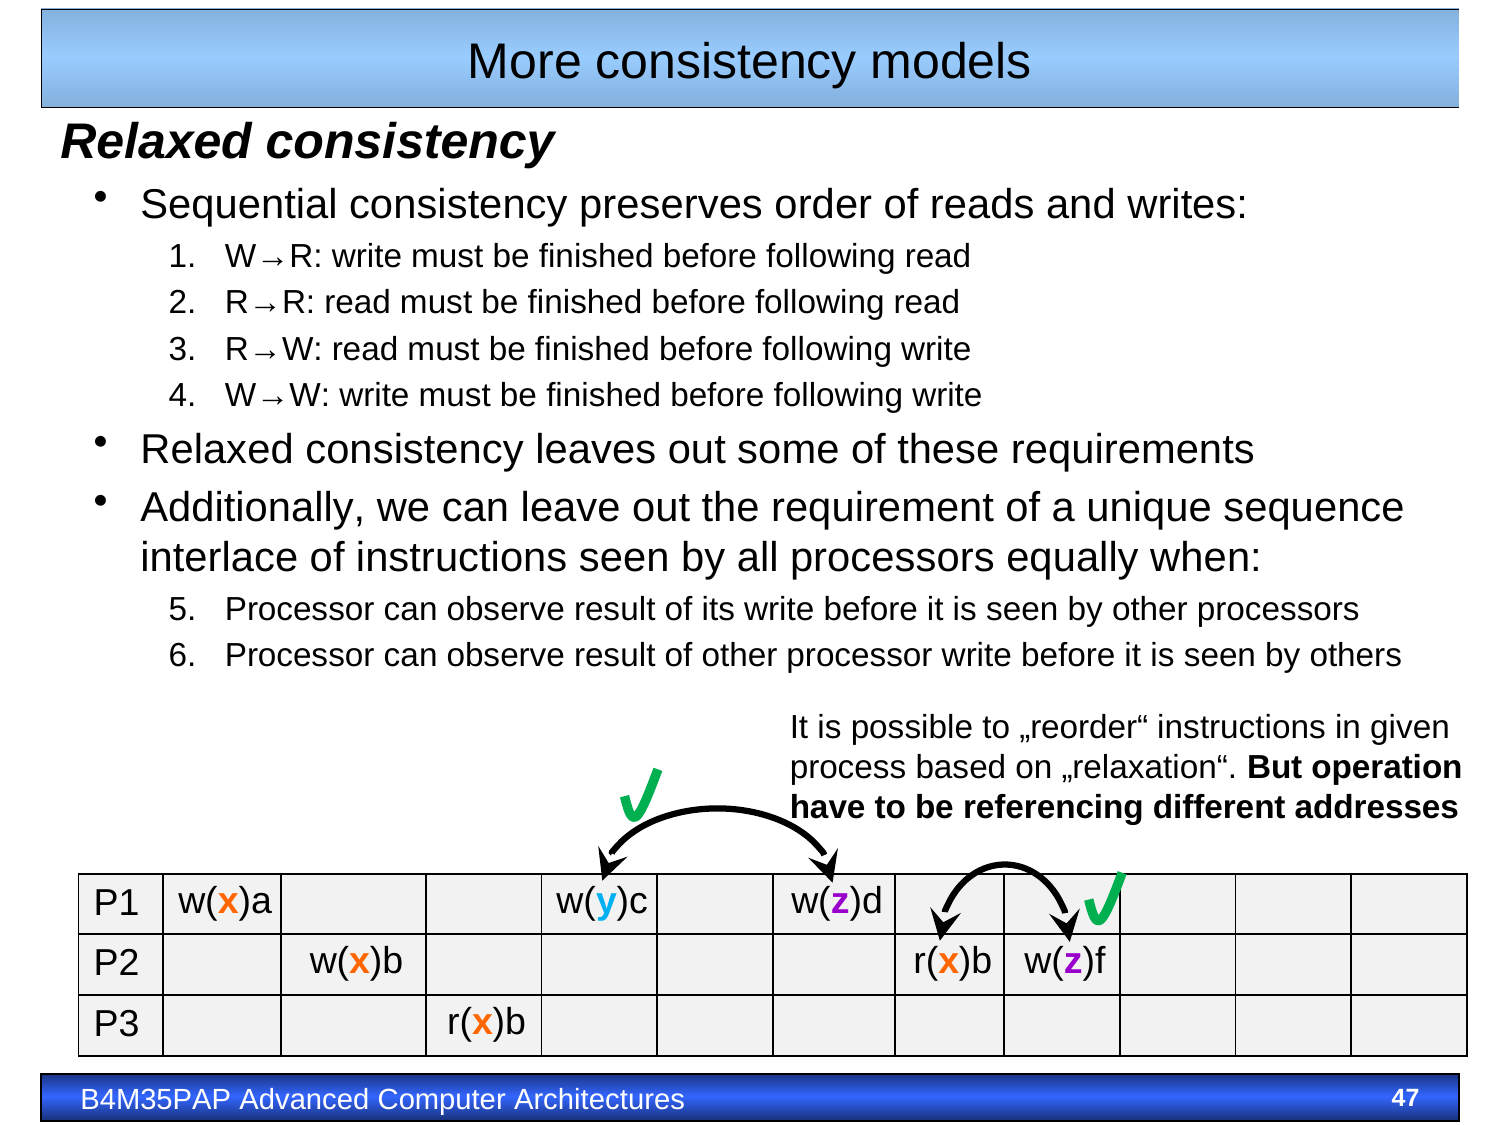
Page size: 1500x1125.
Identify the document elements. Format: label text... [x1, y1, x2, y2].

table_header [427, 875, 541, 933]
table_cell [542, 996, 656, 1055]
table_header [282, 875, 425, 933]
table_cell [282, 996, 425, 1055]
table_header [896, 875, 1003, 933]
table_cell [164, 935, 280, 994]
list Relaxed consistency Sequential consistency preserves order of reads and writes: W→R: write must be finished before following read R→R: read must be finished before following read R→W: read must be finished before following write W→W: write must be finished before following write Relaxed consistency leaves out some of these requirements Additionally, we can leave out the requirement of a unique sequence interlace of instructions seen by all processors equally when: Processor can observe result of its write before it is seen by other processors Processor can observe result of other processor write before it is seen by others [3, 101, 1500, 928]
table_header [658, 875, 772, 933]
table_cell [1352, 996, 1466, 1055]
text_box It is possible to „reorder“ instructions in given process based on „relaxation“. But operation have to be referencing different addresses [775, 698, 1500, 833]
table_cell [658, 996, 772, 1055]
table_cell [164, 996, 280, 1055]
table_cell [896, 996, 1003, 1055]
table_header [1005, 875, 1119, 933]
title More consistency models [41, 8, 1459, 108]
table_header [1352, 875, 1466, 933]
table_header w(x)a [164, 875, 280, 933]
table_cell [1121, 996, 1235, 1055]
table_cell w(x)b [282, 935, 425, 994]
table_cell [774, 996, 894, 1055]
table_header [1236, 875, 1350, 933]
table_cell [1352, 935, 1466, 994]
table_cell w(z)f [1005, 935, 1119, 994]
table_cell r(x)b [896, 935, 1003, 994]
table_header w(y)c [542, 875, 656, 933]
table_header P1 [79, 875, 162, 933]
table_cell [1236, 996, 1350, 1055]
table_cell [658, 935, 772, 994]
table_header w(z)d [774, 875, 894, 933]
table_cell [1121, 935, 1235, 994]
table_cell [542, 935, 656, 994]
table_cell P2 [79, 935, 162, 994]
table_cell [774, 935, 894, 994]
table_header [1121, 875, 1235, 933]
table_cell [1005, 996, 1119, 1055]
table_cell r(x)b [427, 996, 541, 1055]
table_cell P3 [79, 996, 162, 1055]
table_cell [1236, 935, 1350, 994]
table_cell [427, 935, 541, 994]
